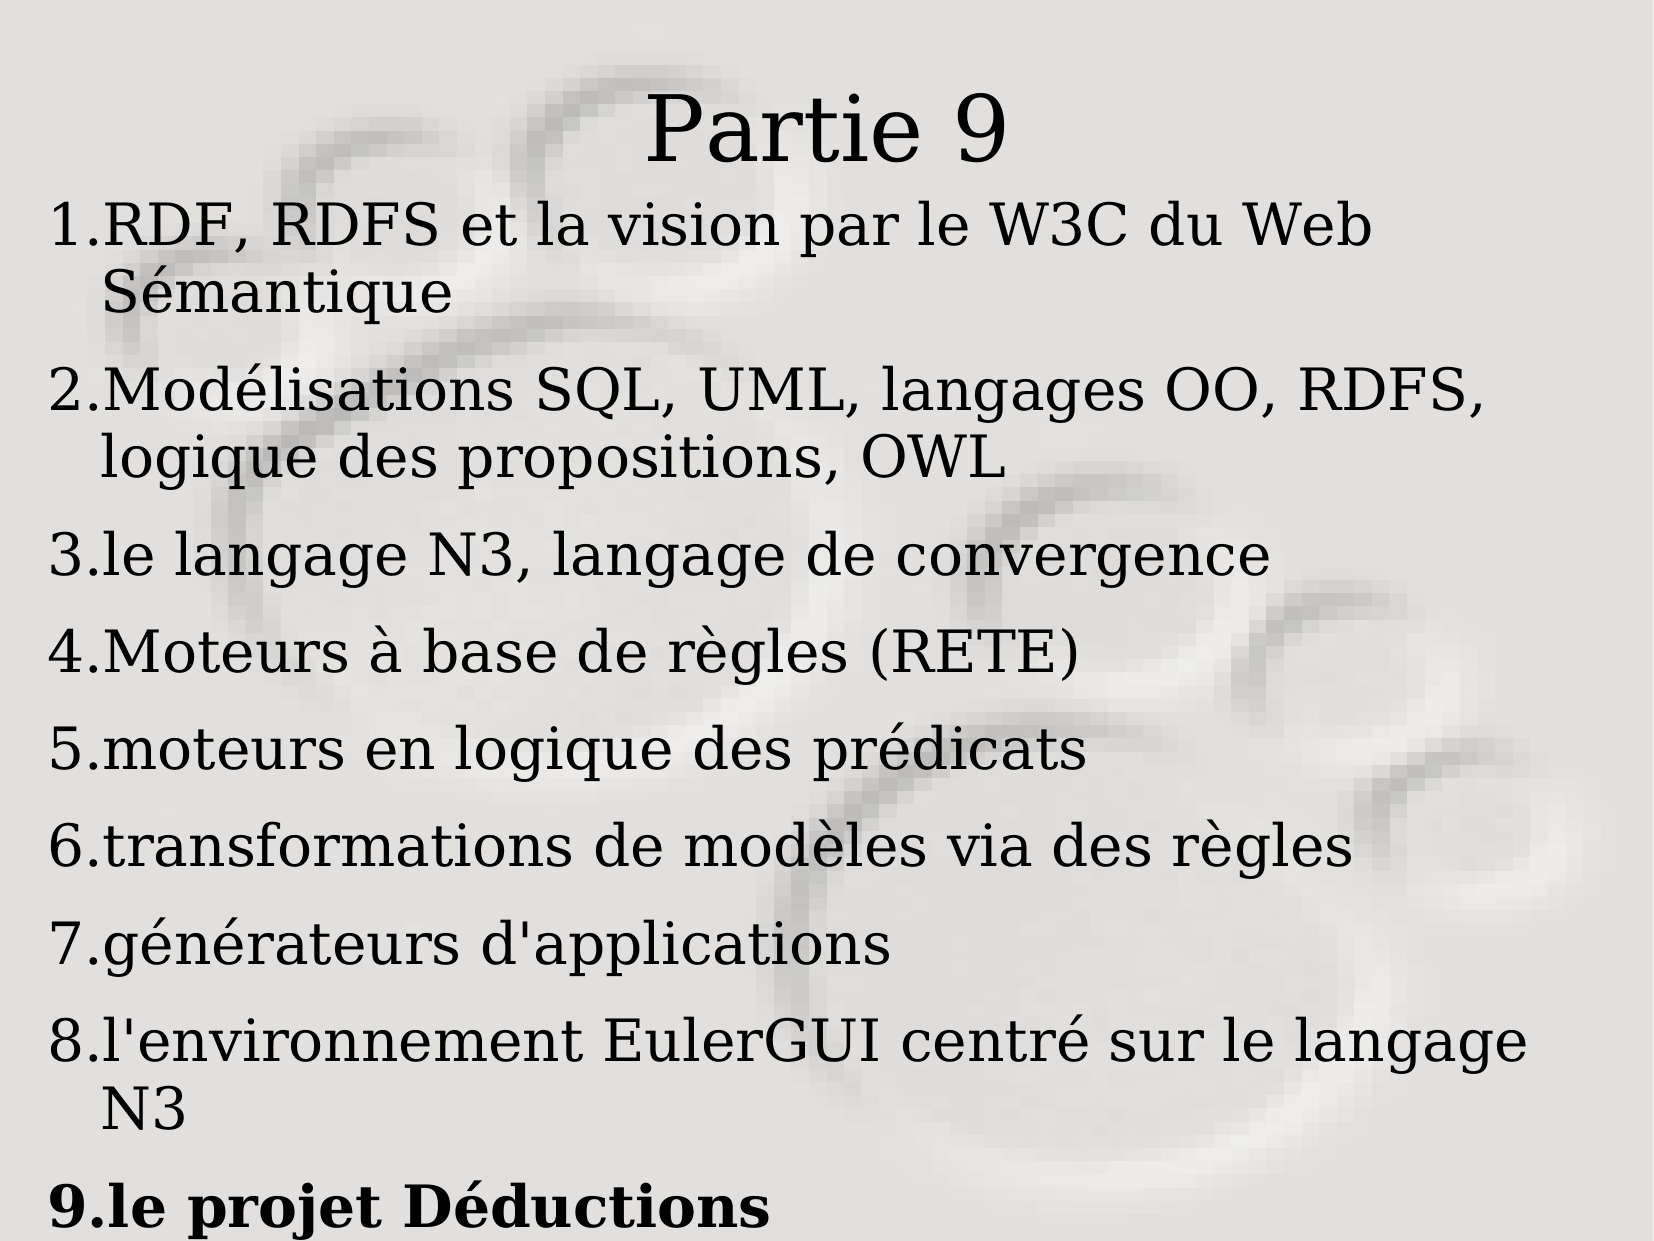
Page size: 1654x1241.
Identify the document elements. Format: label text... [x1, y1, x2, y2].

picture [0, 0, 1654, 1241]
list RDF, RDFS et la vision par le W3C du Web Sémantique Modélisations SQL, UML, langages OO, RDFS, logique des propositions, OWL le langage N3, langage de convergence Moteurs à base de règles (RETE) moteurs en logique des prédicats transformations de modèles via des règles générateurs d'applications l'environnement EulerGUI centré sur le langage N3 le projet Déductions [29, 191, 1565, 1241]
title Partie 9 [121, 25, 1534, 191]
